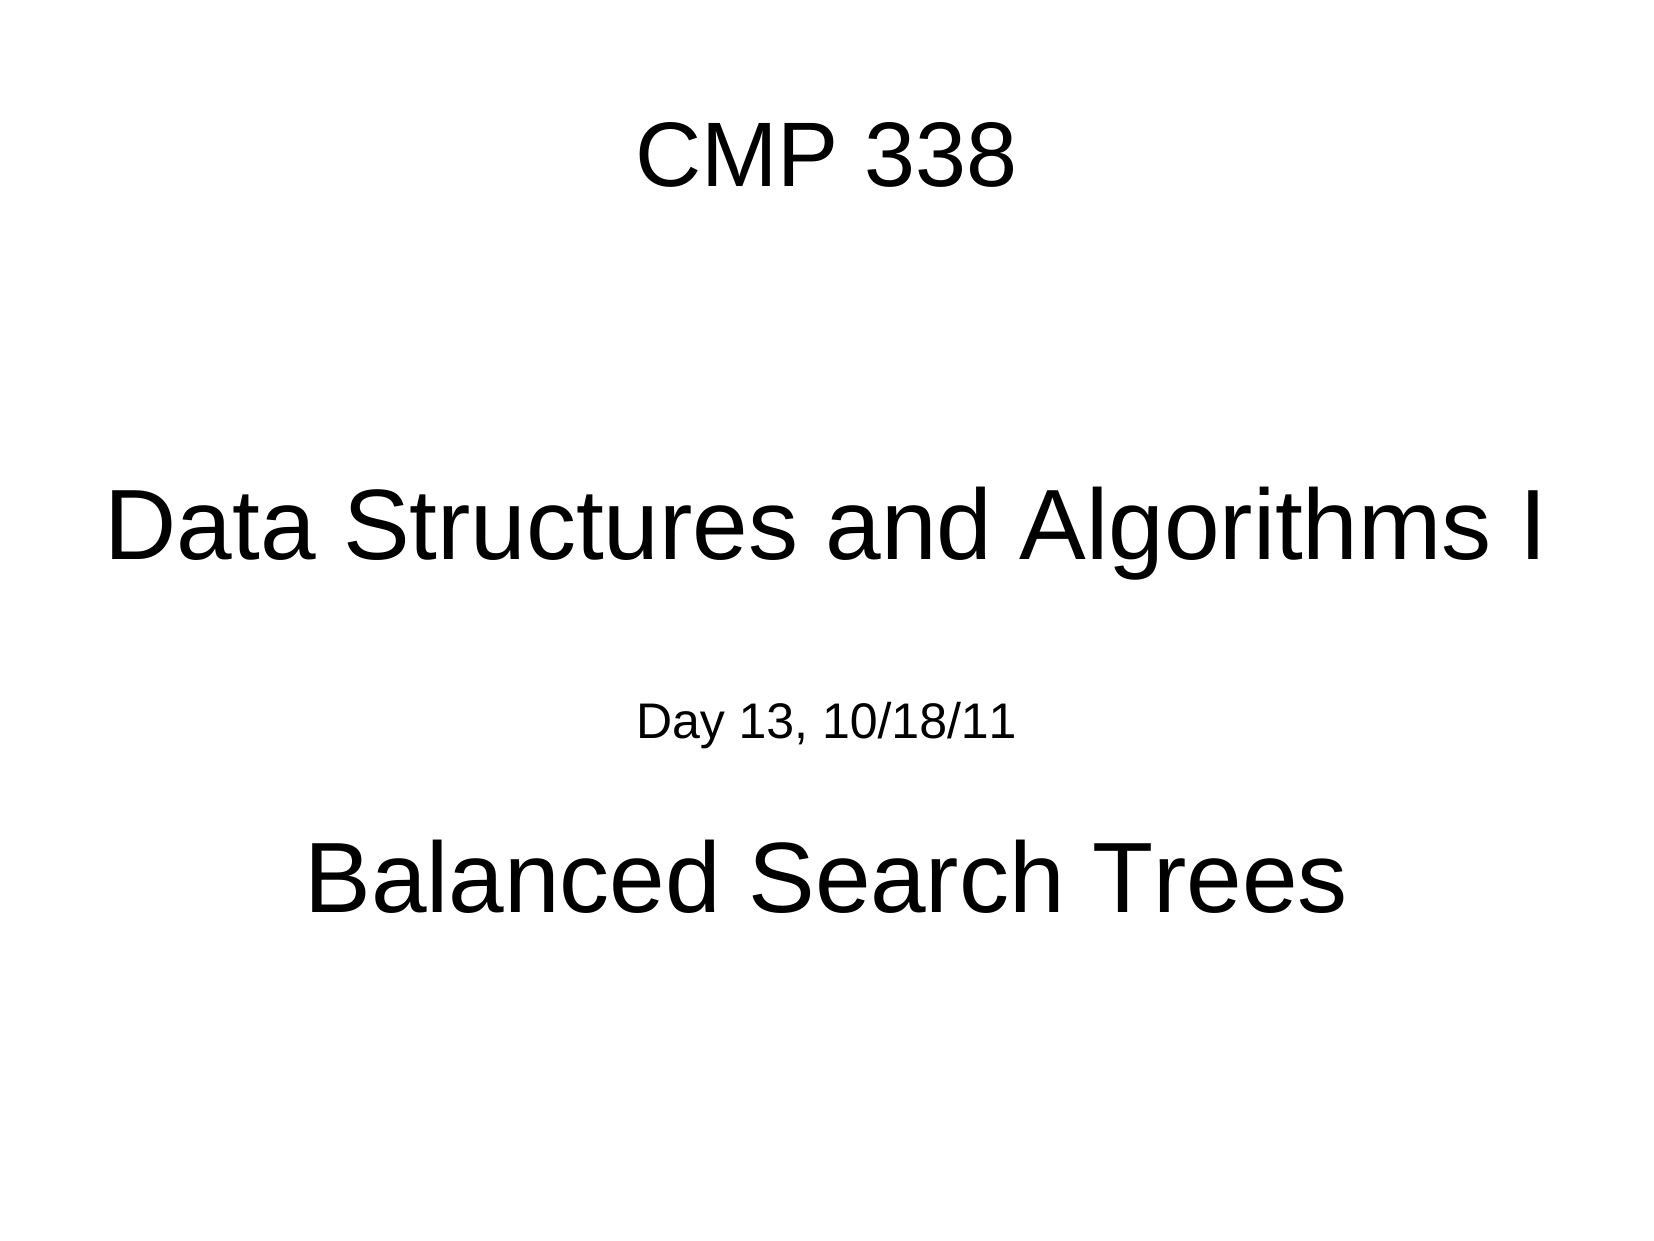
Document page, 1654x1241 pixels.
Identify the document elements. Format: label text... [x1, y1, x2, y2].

title CMP 338 [82, 49, 1571, 257]
subtitle Data Structures and Algorithms I Day 13, 10/18/11 Balanced Search Trees [82, 290, 1571, 1109]
